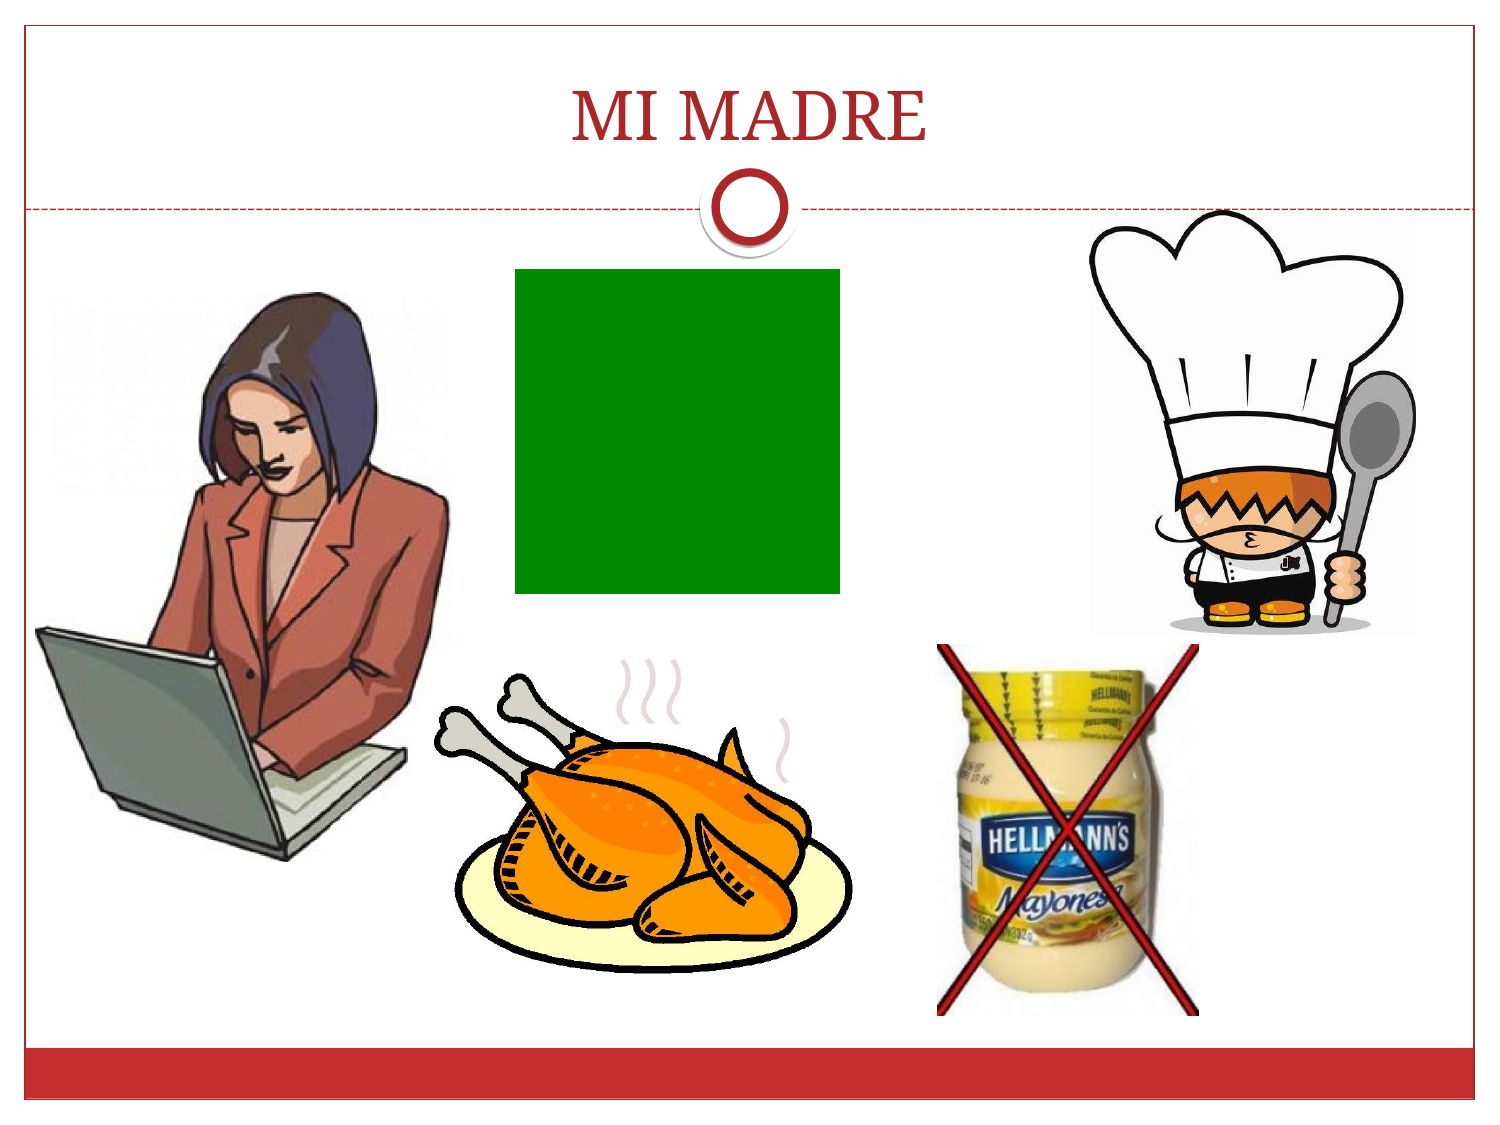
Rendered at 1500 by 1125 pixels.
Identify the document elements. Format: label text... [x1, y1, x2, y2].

title MI MADRE [49, 37, 1450, 162]
picture [35, 292, 856, 977]
picture [515, 269, 840, 594]
picture [1089, 210, 1416, 635]
picture [937, 644, 1199, 1016]
